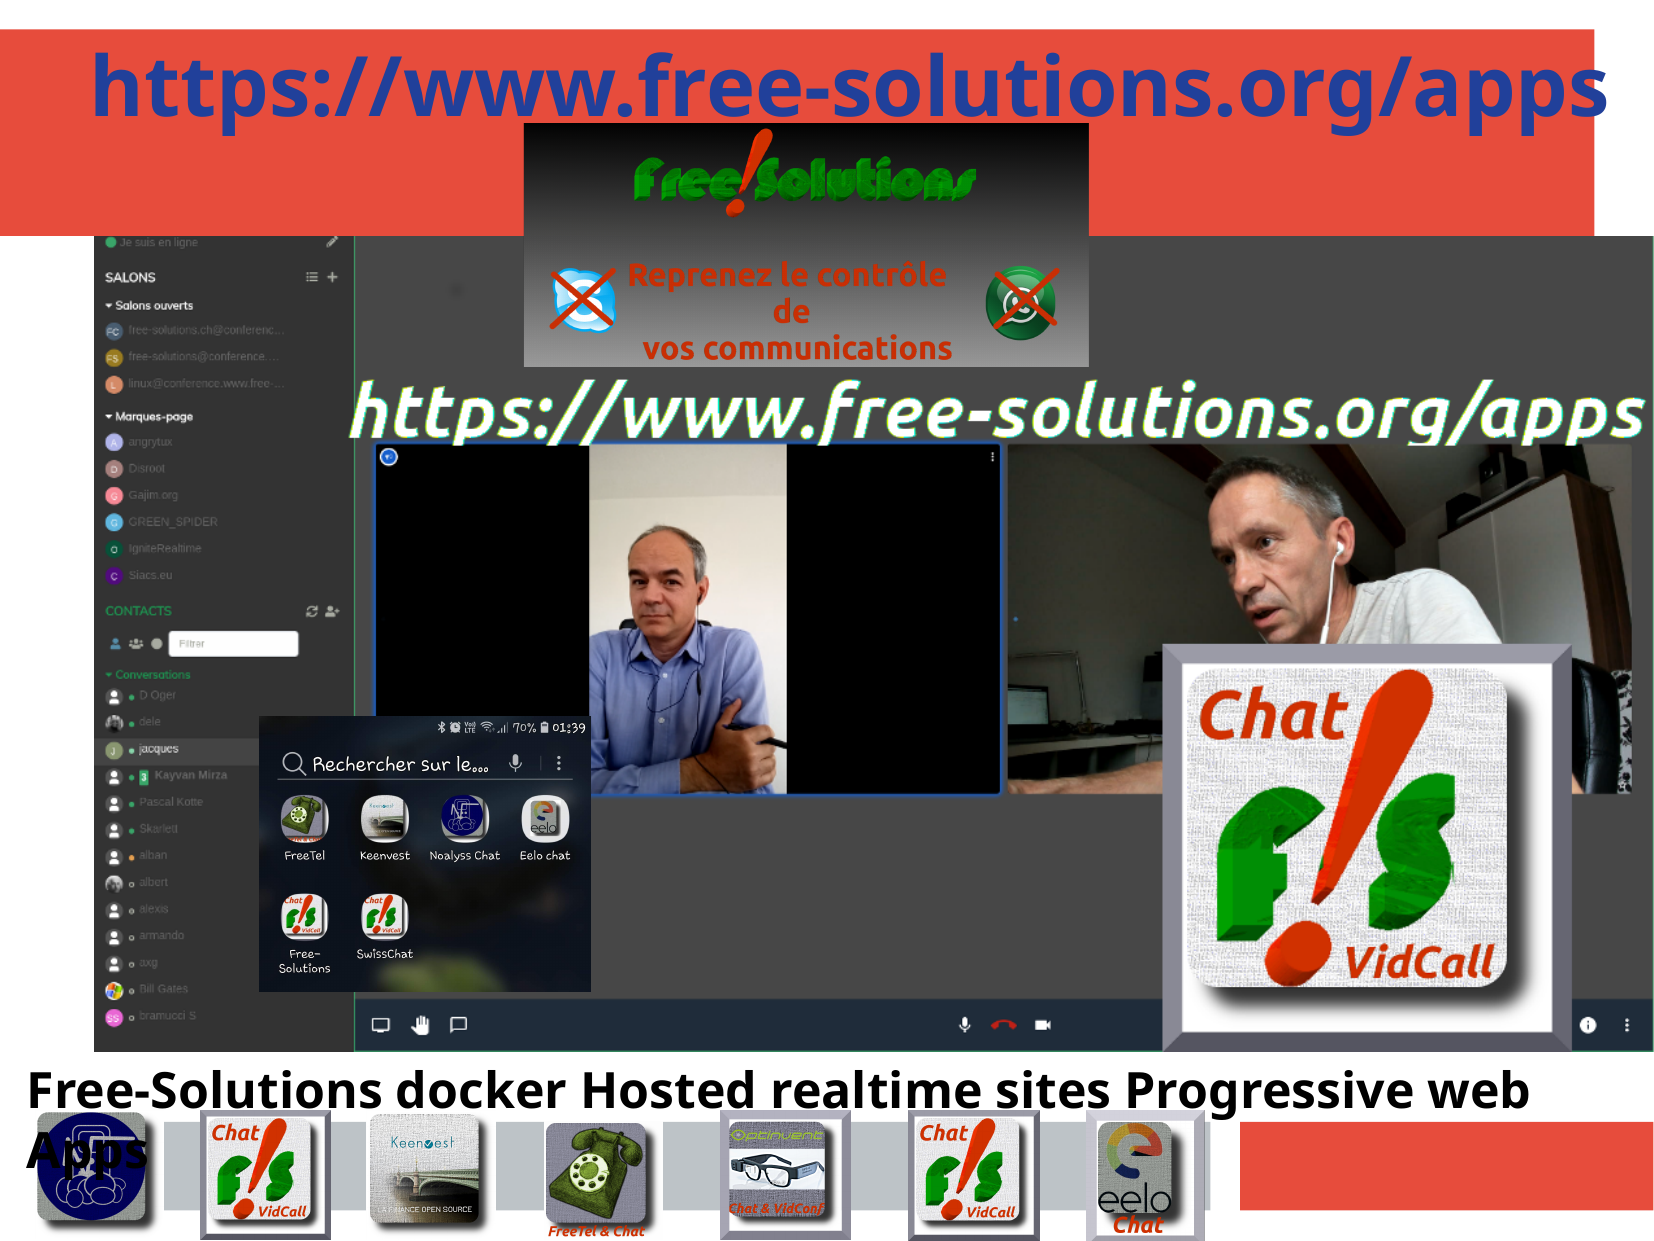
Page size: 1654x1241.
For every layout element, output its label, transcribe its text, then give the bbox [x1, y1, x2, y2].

picture [39, 1139, 48, 1153]
picture [720, 1134, 851, 1241]
text_box Free-Solutions docker Hosted realtime sites Progressive web Apps [11, 1051, 1642, 1134]
picture [908, 1134, 1040, 1241]
picture [1086, 1134, 1276, 1241]
picture [366, 1134, 496, 1241]
text_box https://www.free-solutions.org/apps [59, 0, 1642, 189]
picture [200, 1134, 331, 1241]
picture [94, 123, 1654, 1052]
picture [35, 1134, 164, 1239]
picture [544, 1134, 663, 1240]
